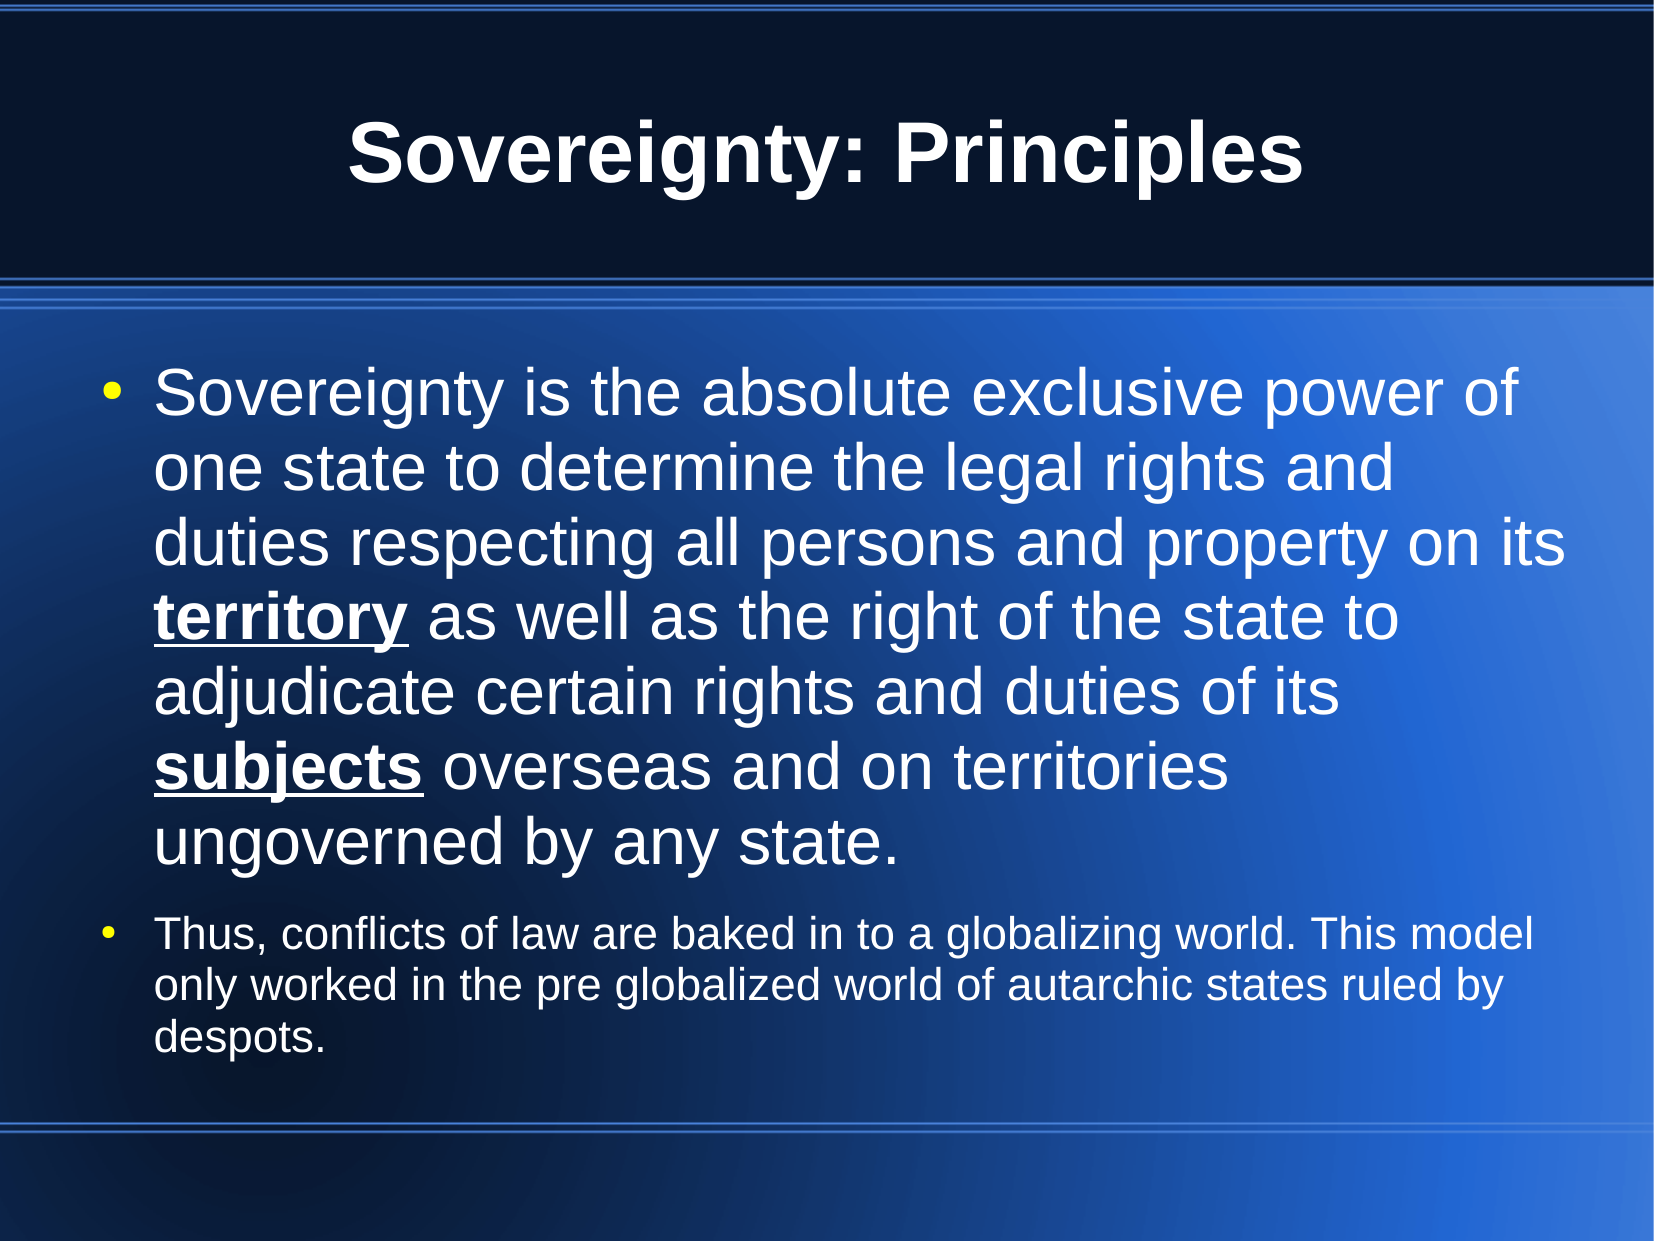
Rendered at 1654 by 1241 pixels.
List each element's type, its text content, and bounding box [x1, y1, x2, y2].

title Sovereignty: Principles [82, 49, 1571, 257]
list Sovereignty is the absolute exclusive power of one state to determine the legal rights and duties respecting all persons and property on its territory as well as the right of the state to adjudicate certain rights and duties of its subjects overseas and on territories ungoverned by any state. Thus, conflicts of law are baked in to a globalizing world. This model only worked in the pre globalized world of autarchic states ruled by despots. [82, 355, 1571, 1062]
picture [0, 0, 1654, 1241]
